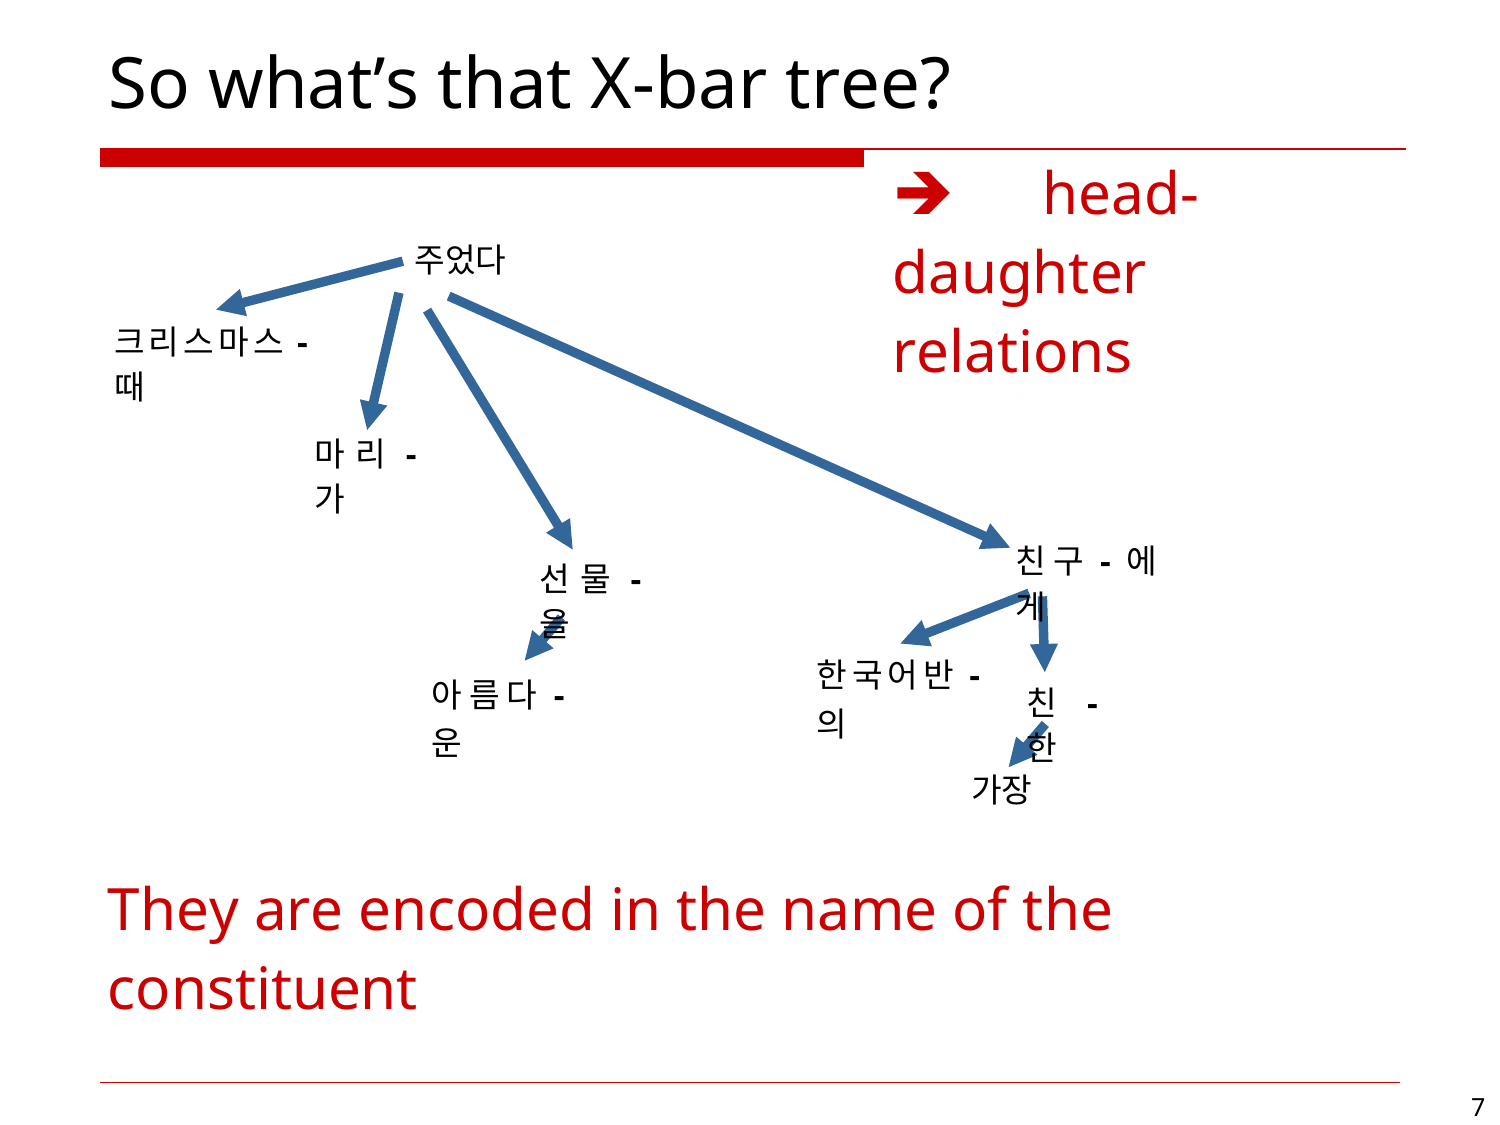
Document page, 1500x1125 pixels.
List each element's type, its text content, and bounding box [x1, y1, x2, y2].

text_box 마리-가 [314, 431, 426, 522]
text_box 주었다 [415, 236, 507, 283]
text_box 아름다-운 [431, 668, 574, 763]
title So what’s that X-bar tree? [94, 36, 1407, 138]
text_box  head- daughter relations [877, 144, 1409, 398]
text_box 친-한 [1026, 679, 1107, 771]
text_box 가장 [971, 767, 1033, 813]
text_box They are encoded in the name of the constituent [93, 860, 1365, 1035]
text_box 선물-을 [539, 555, 651, 647]
text_box 한국어반-의 [816, 649, 989, 744]
text_box 친구-에게 [1015, 538, 1158, 629]
text_box 크리스마스-때 [114, 318, 317, 410]
